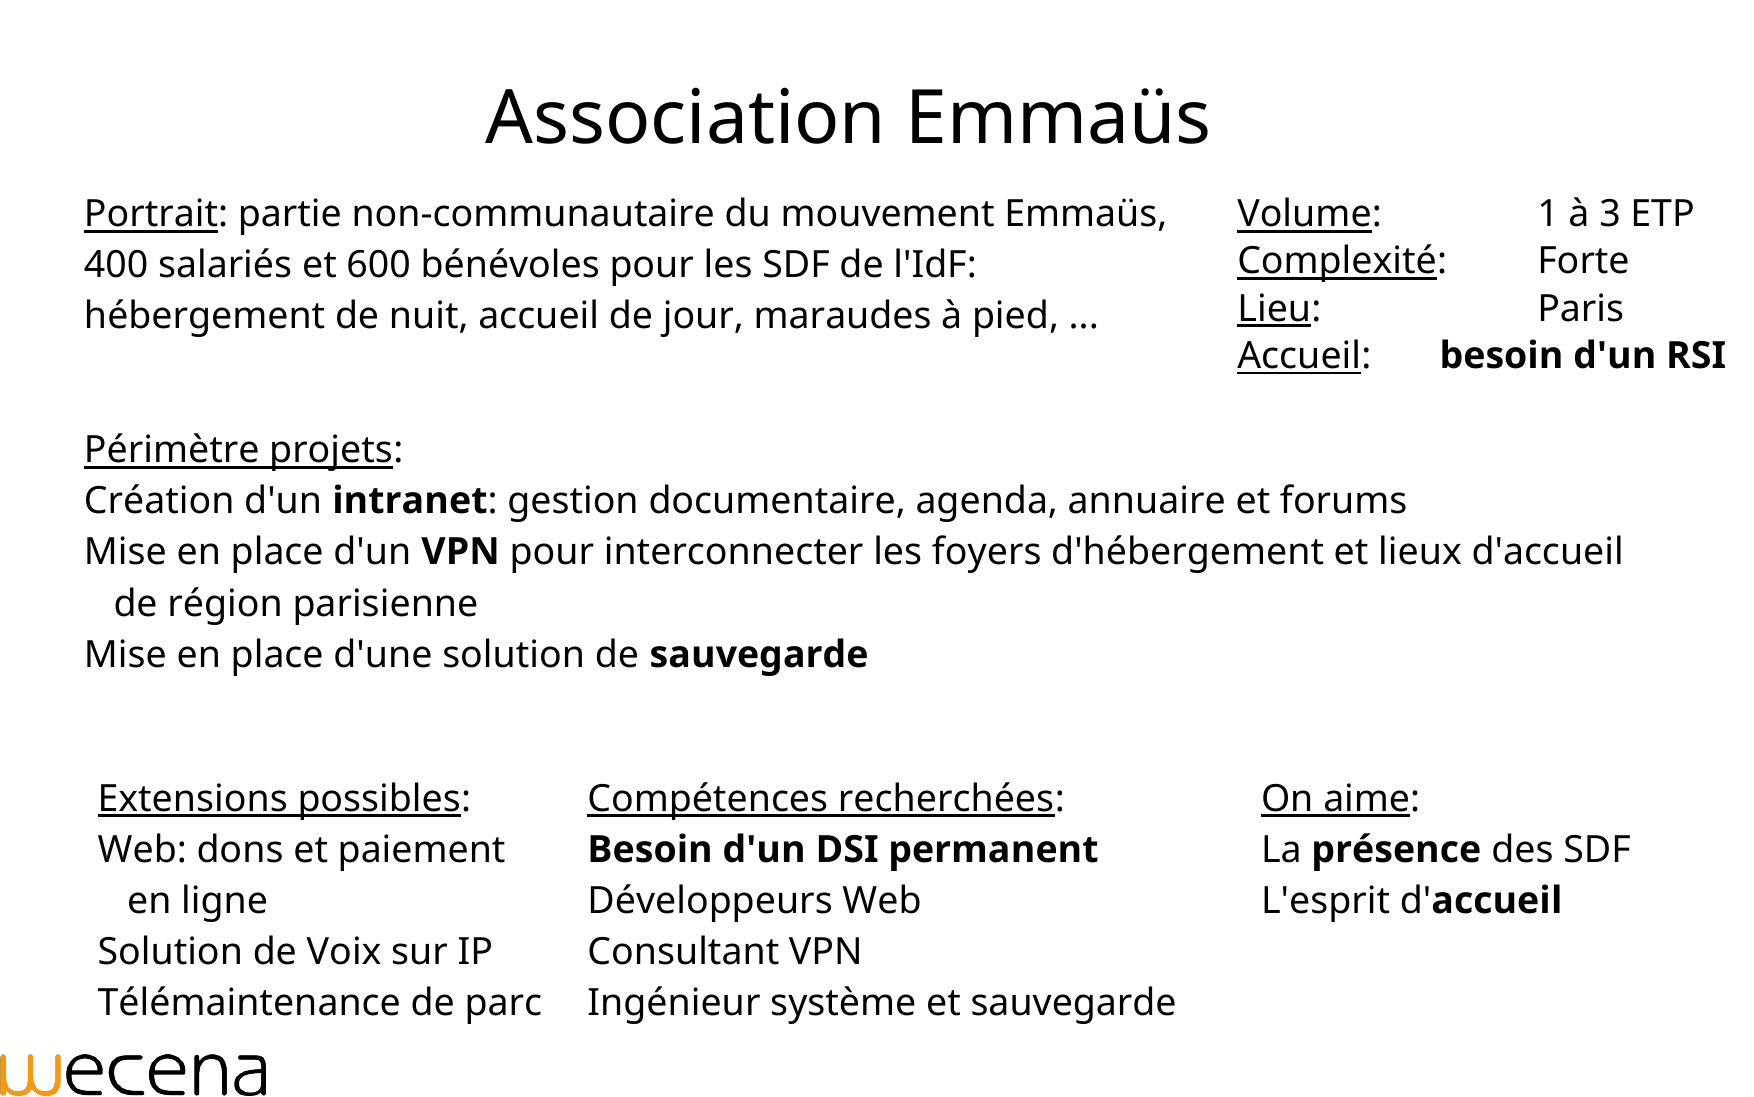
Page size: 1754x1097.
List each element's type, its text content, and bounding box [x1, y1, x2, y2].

text_box Extensions possibles: Web: dons et paiement en ligne Solution de Voix sur IP Télémaintenance de parc [82, 764, 572, 1004]
text_box On aime: La présence des SDF L'esprit d'accueil [1246, 764, 1656, 914]
title Association Emmaüs [103, 51, 1595, 178]
text_box Volume: 1 à 3 ETP [1222, 179, 1707, 239]
picture [0, 1054, 266, 1097]
text_box Accueil: besoin d'un RSI [1241, 321, 1712, 381]
text_box Périmètre projets: Création d'un intranet: gestion documentaire, agenda, annuaire et forums Mise en place d'un VPN pour interconnecter les foyers d'hébergement et lieux d'accueil de région parisienne Mise en place d'une solution de sauvegarde [69, 415, 1684, 739]
text_box Complexité: Forte [1222, 239, 1636, 287]
text_box Portrait: partie non-communautaire du mouvement Emmaüs, 400 salariés et 600 bénévoles pour les SDF de l'IdF: hébergement de nuit, accueil de jour, maraudes à pied, ... [69, 179, 1241, 387]
text_box Lieu: Paris [1241, 287, 1629, 321]
text_box Compétences recherchées: Besoin d'un DSI permanent Développeurs Web Consultant VPN Ingénieur système et sauvegarde [572, 764, 1205, 1004]
